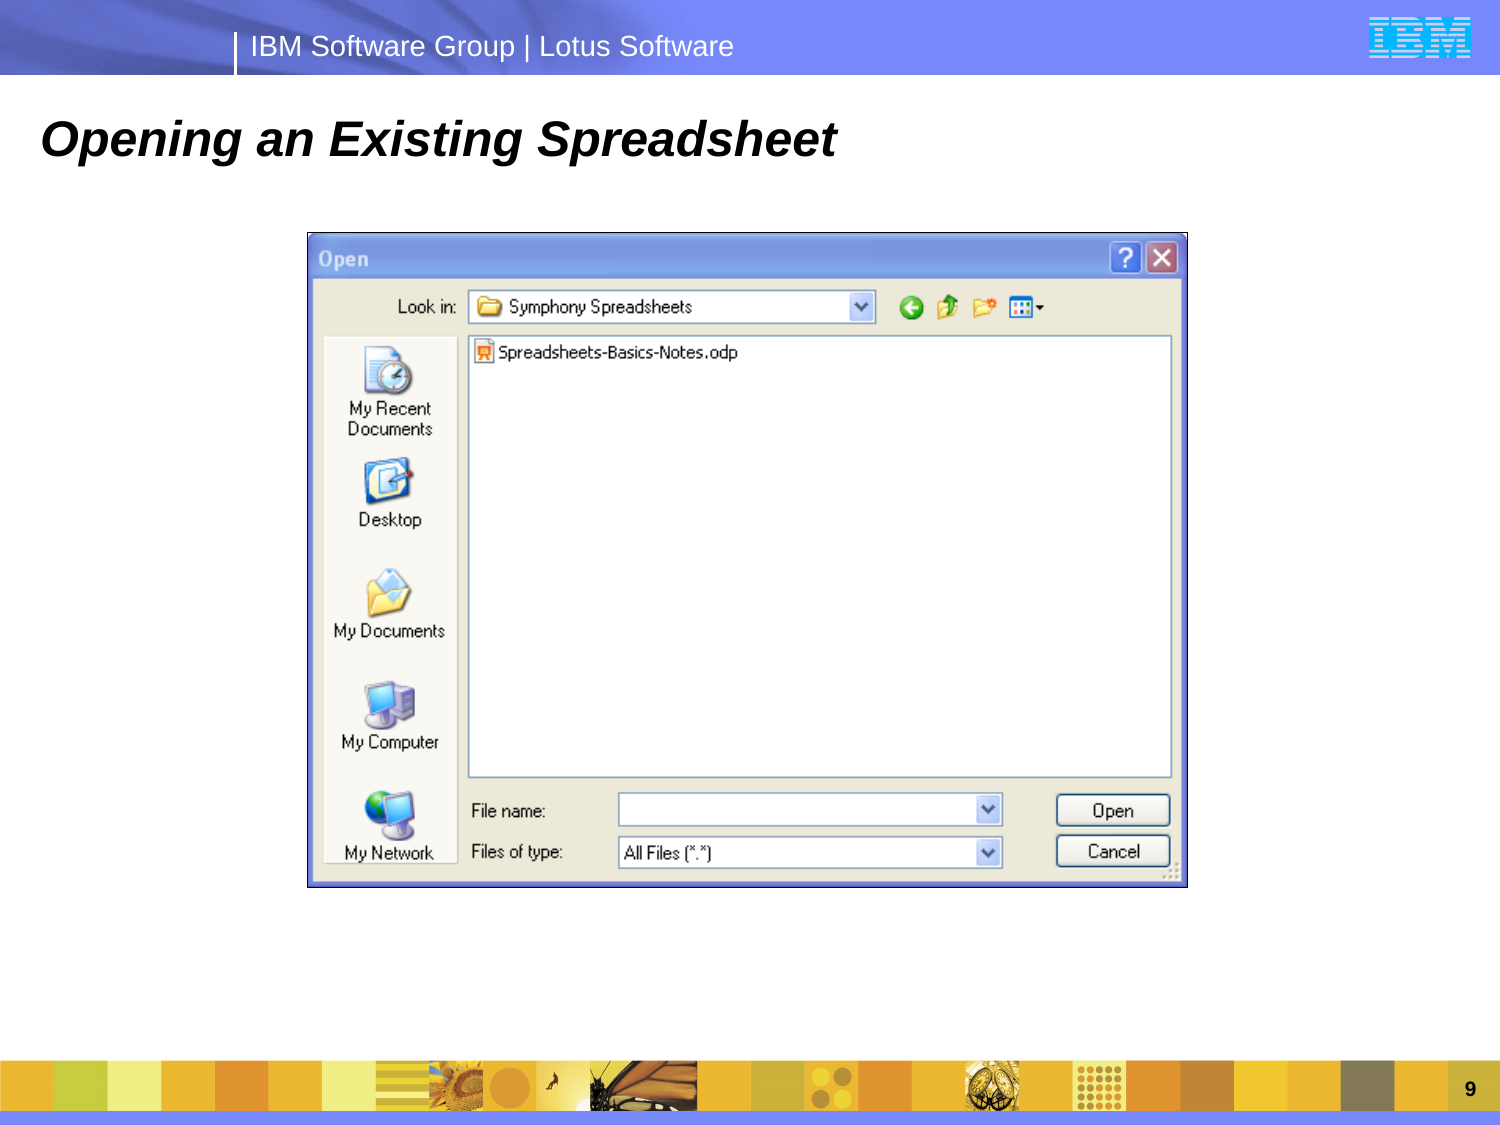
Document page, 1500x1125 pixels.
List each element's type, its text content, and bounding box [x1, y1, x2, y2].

title Opening an Existing Spreadsheet [25, 106, 1378, 189]
picture [307, 232, 1188, 888]
picture [0, 1060, 1500, 1111]
picture [0, 0, 1500, 75]
